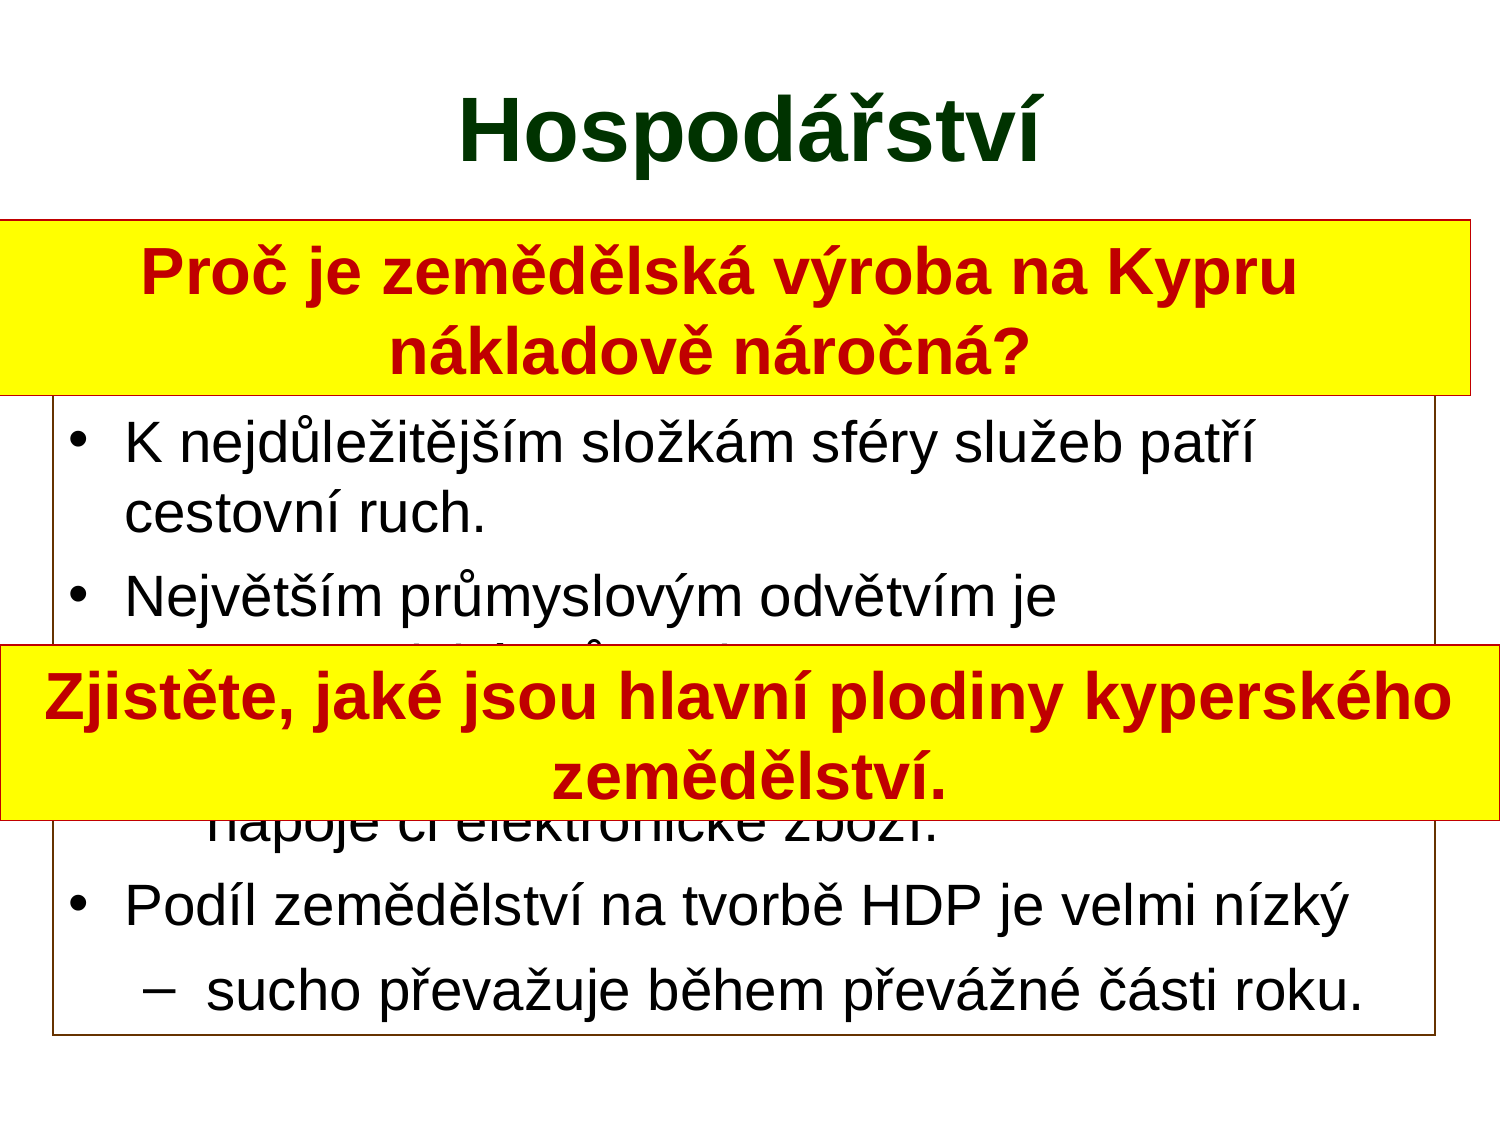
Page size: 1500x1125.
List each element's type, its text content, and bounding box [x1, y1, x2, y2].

text_box Proč je zemědělská výroba na Kypru nákladově náročná? [0, 219, 1471, 396]
text_box Zjistěte, jaké jsou hlavní plodiny kyperského zemědělství. [0, 645, 1500, 821]
title Hospodářství [53, 30, 1447, 219]
list Ekonomika využívá hlavně sektoru služeb podíl služeb na HDP přesahuje 80 %. K nejdůležitějším složkám sféry služeb patří cestovní ruch. Největším průmyslovým odvětvím je zpracovatelský průmysl: vyváží se farmaceutické výrobky, potraviny, nápoje či elektronické zboží. Podíl zemědělství na tvorbě HDP je velmi nízký sucho převažuje během převážné části roku. [53, 396, 1436, 645]
list Ekonomika využívá hlavně sektoru služeb podíl služeb na HDP přesahuje 80 %. K nejdůležitějším složkám sféry služeb patří cestovní ruch. Největším průmyslovým odvětvím je zpracovatelský průmysl: vyváží se farmaceutické výrobky, potraviny, nápoje či elektronické zboží. Podíl zemědělství na tvorbě HDP je velmi nízký sucho převažuje během převážné části roku. [53, 821, 1436, 1035]
